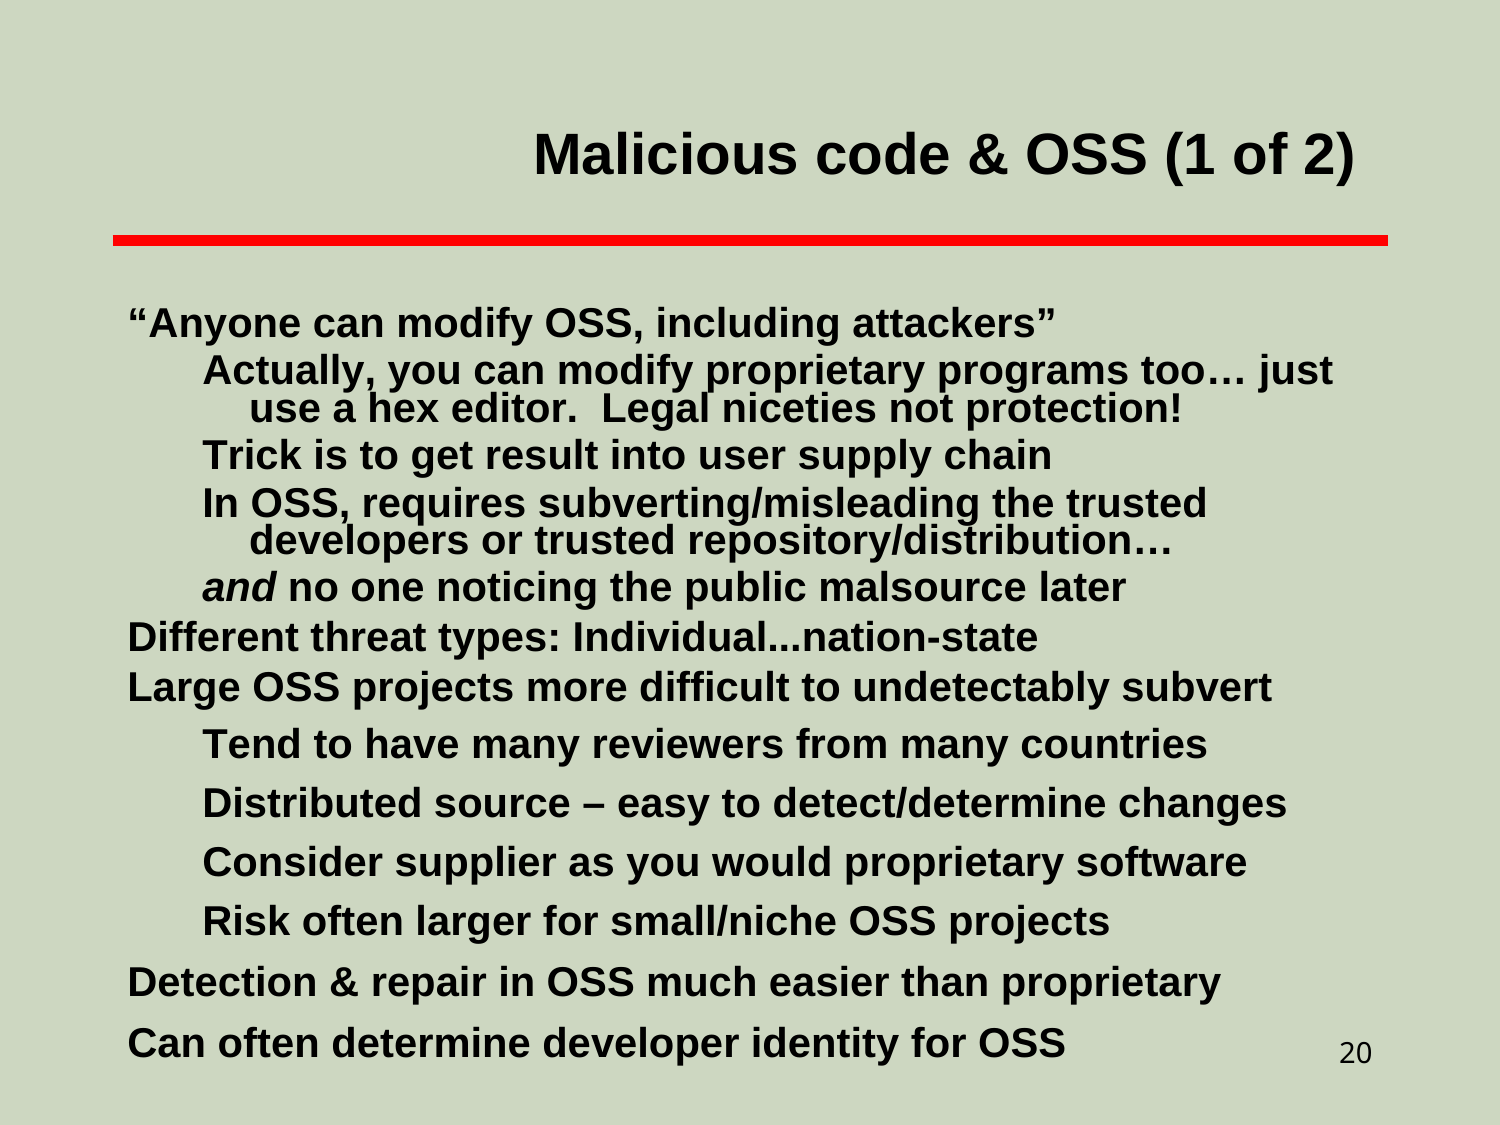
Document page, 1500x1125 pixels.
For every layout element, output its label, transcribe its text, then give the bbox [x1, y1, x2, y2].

list “Anyone can modify OSS, including attackers” Actually, you can modify proprietary programs too… just use a hex editor. Legal niceties not protection! Trick is to get result into user supply chain In OSS, requires subverting/misleading the trusted developers or trusted repository/distribution… and no one noticing the public malsource later Different threat types: Individual...nation-state Large OSS projects more difficult to undetectably subvert Tend to have many reviewers from many countries Distributed source – easy to detect/determine changes Consider supplier as you would proprietary software Risk often larger for small/niche OSS projects Detection & repair in OSS much easier than proprietary Can often determine developer identity for OSS [112, 299, 1388, 1084]
title Malicious code & OSS (1 of 2) [337, 85, 1388, 224]
